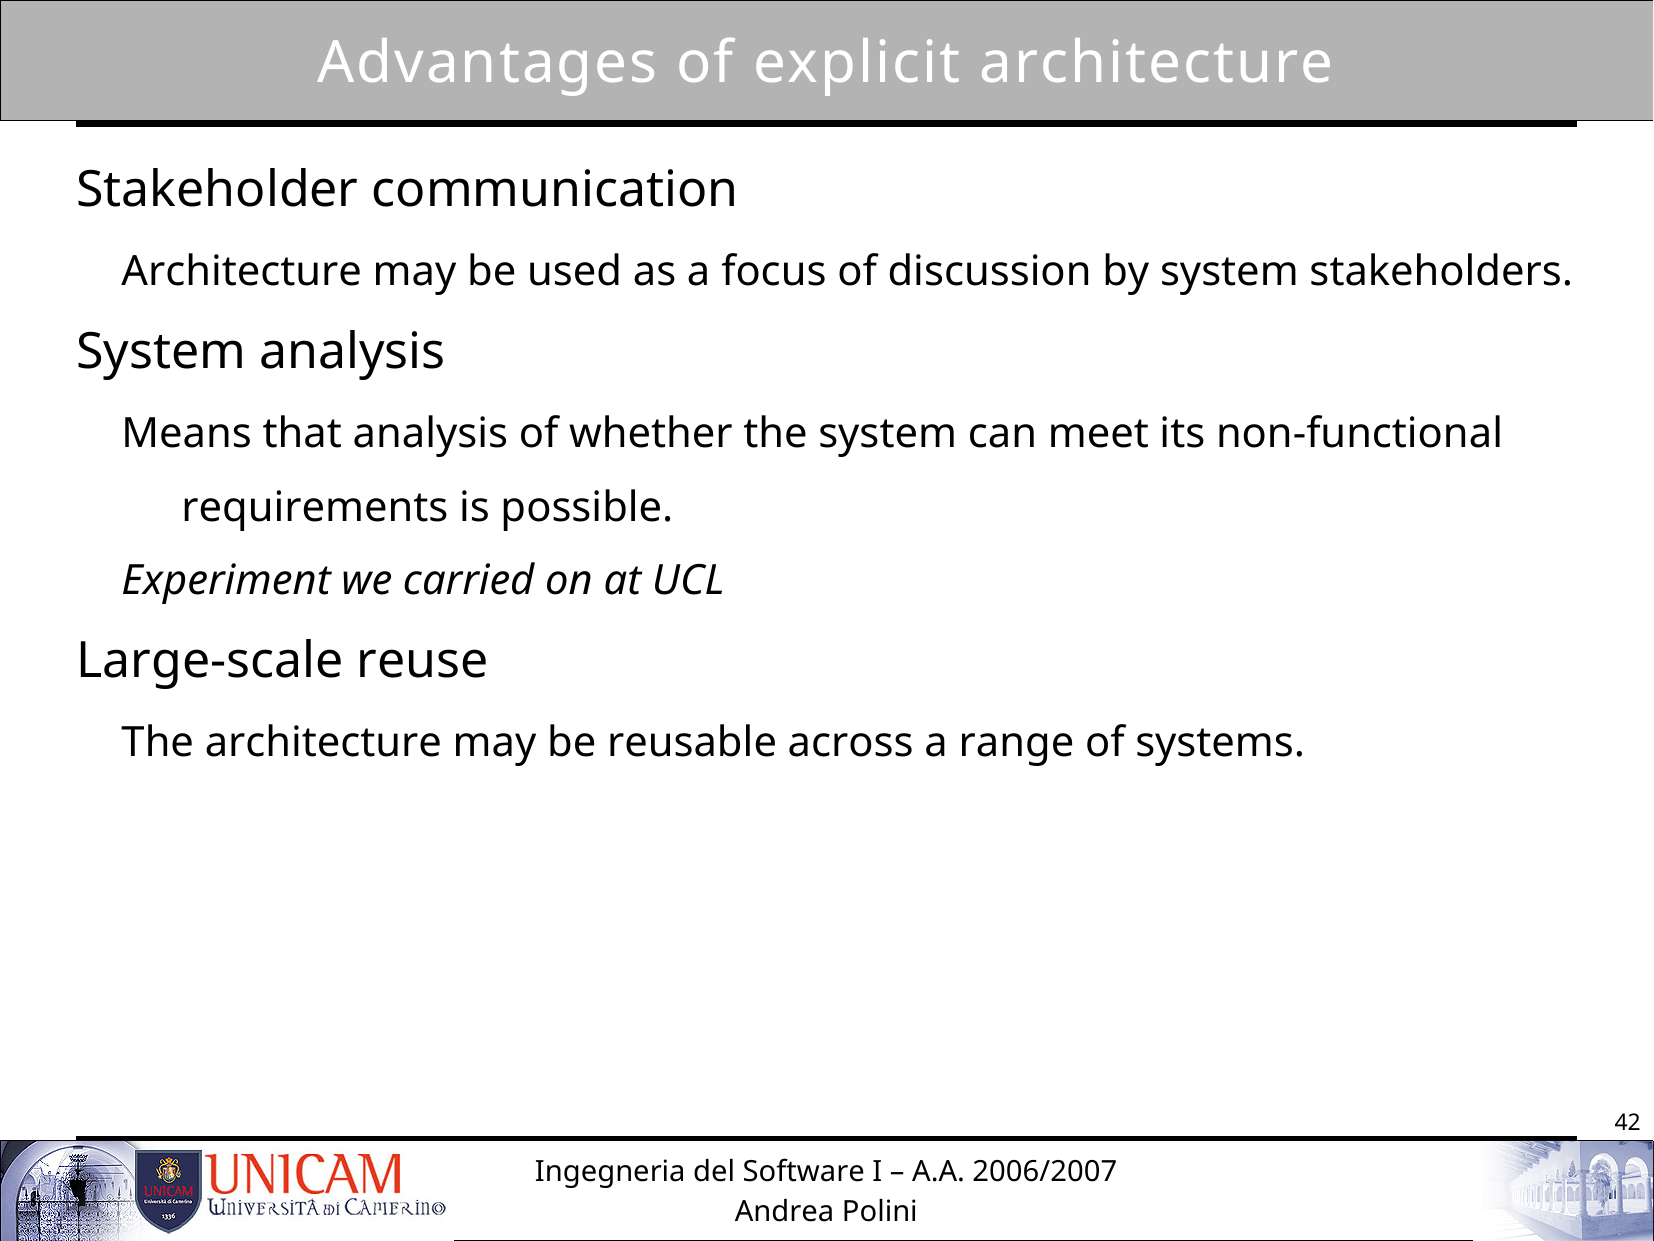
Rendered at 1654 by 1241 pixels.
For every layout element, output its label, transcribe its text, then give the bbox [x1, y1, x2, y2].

picture [1473, 1141, 1654, 1241]
title Advantages of explicit architecture [0, 0, 1653, 121]
list Stakeholder communication Architecture may be used as a focus of discussion by system stakeholders. System analysis Means that analysis of whether the system can meet its non-functional requirements is possible. Experiment we carried on at UCL Large-scale reuse The architecture may be reusable across a range of systems. [76, 152, 1577, 729]
picture [0, 1141, 454, 1241]
